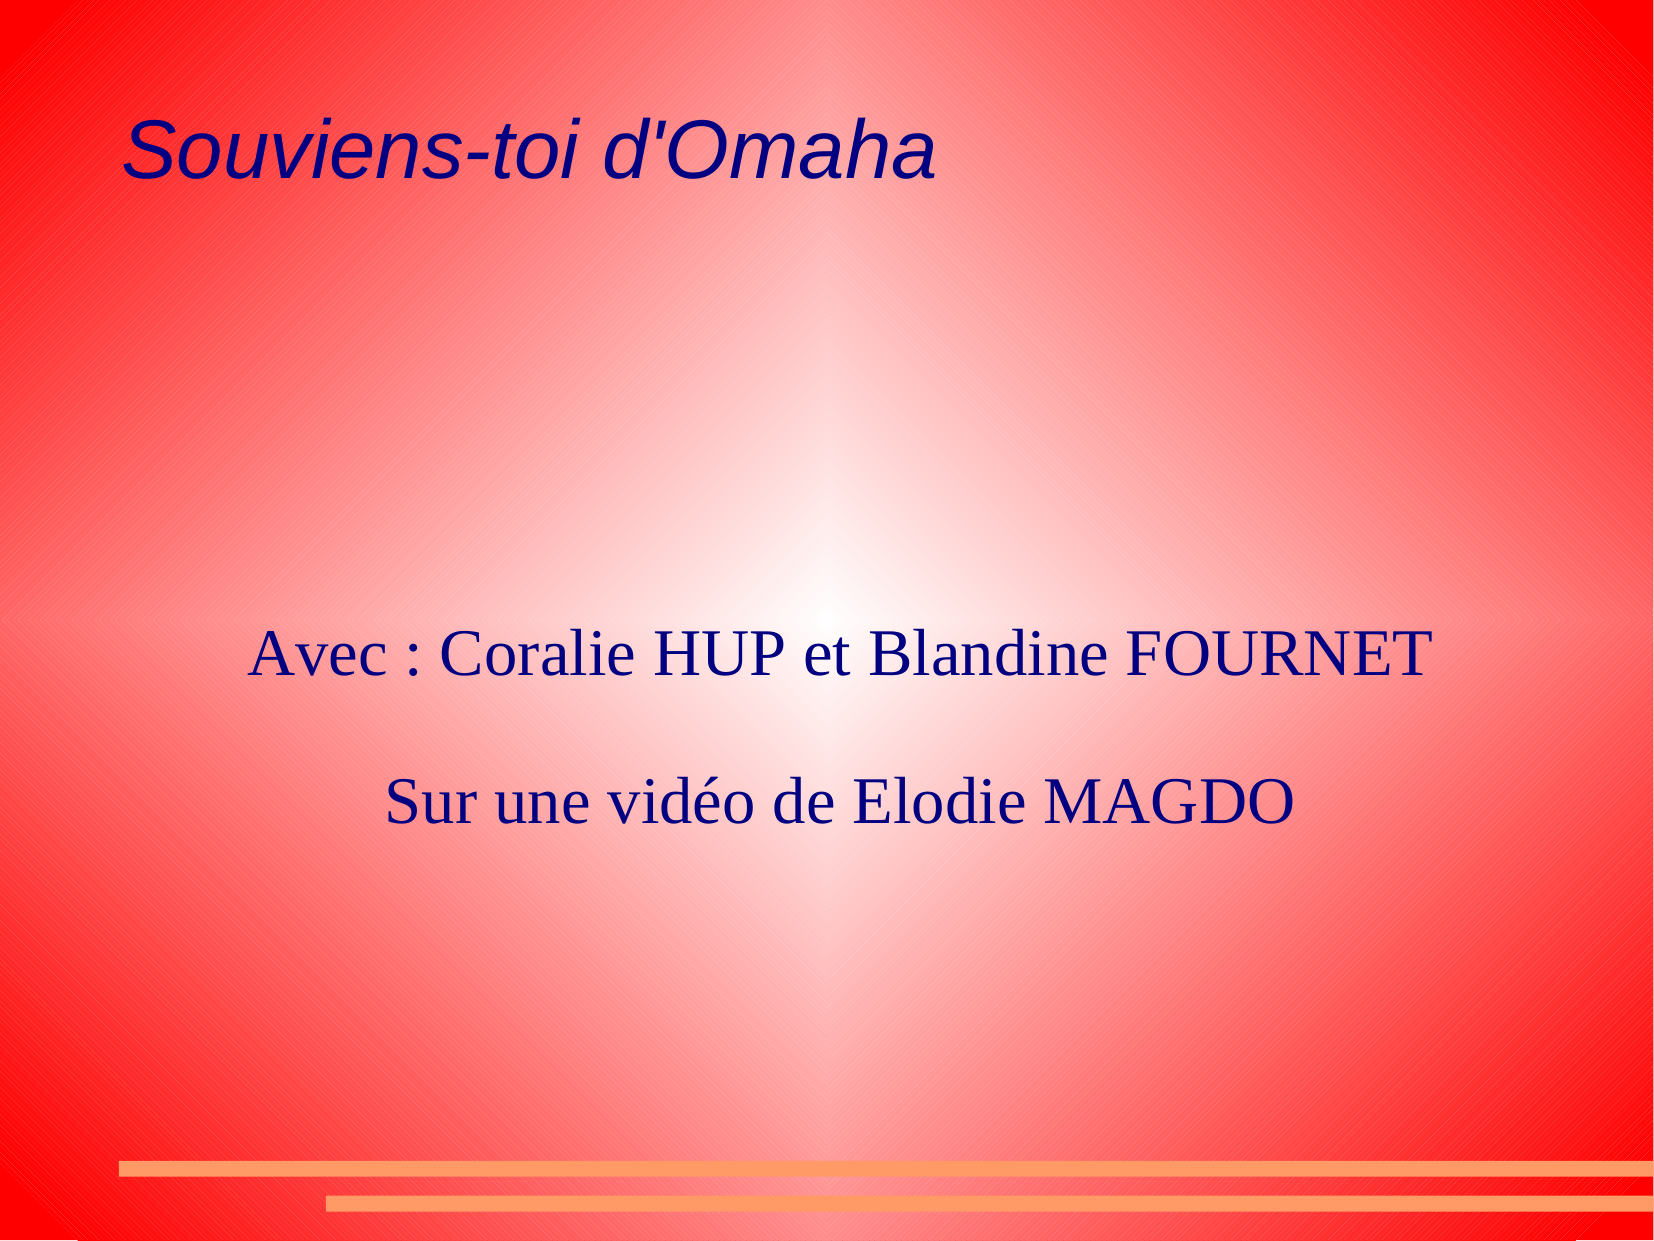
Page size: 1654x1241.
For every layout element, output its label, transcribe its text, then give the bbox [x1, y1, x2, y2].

title Souviens-toi d'Omaha [121, 46, 1534, 254]
subtitle Avec : Coralie HUP et Blandine FOURNET Sur une vidéo de Elodie MAGDO [121, 322, 1561, 1132]
